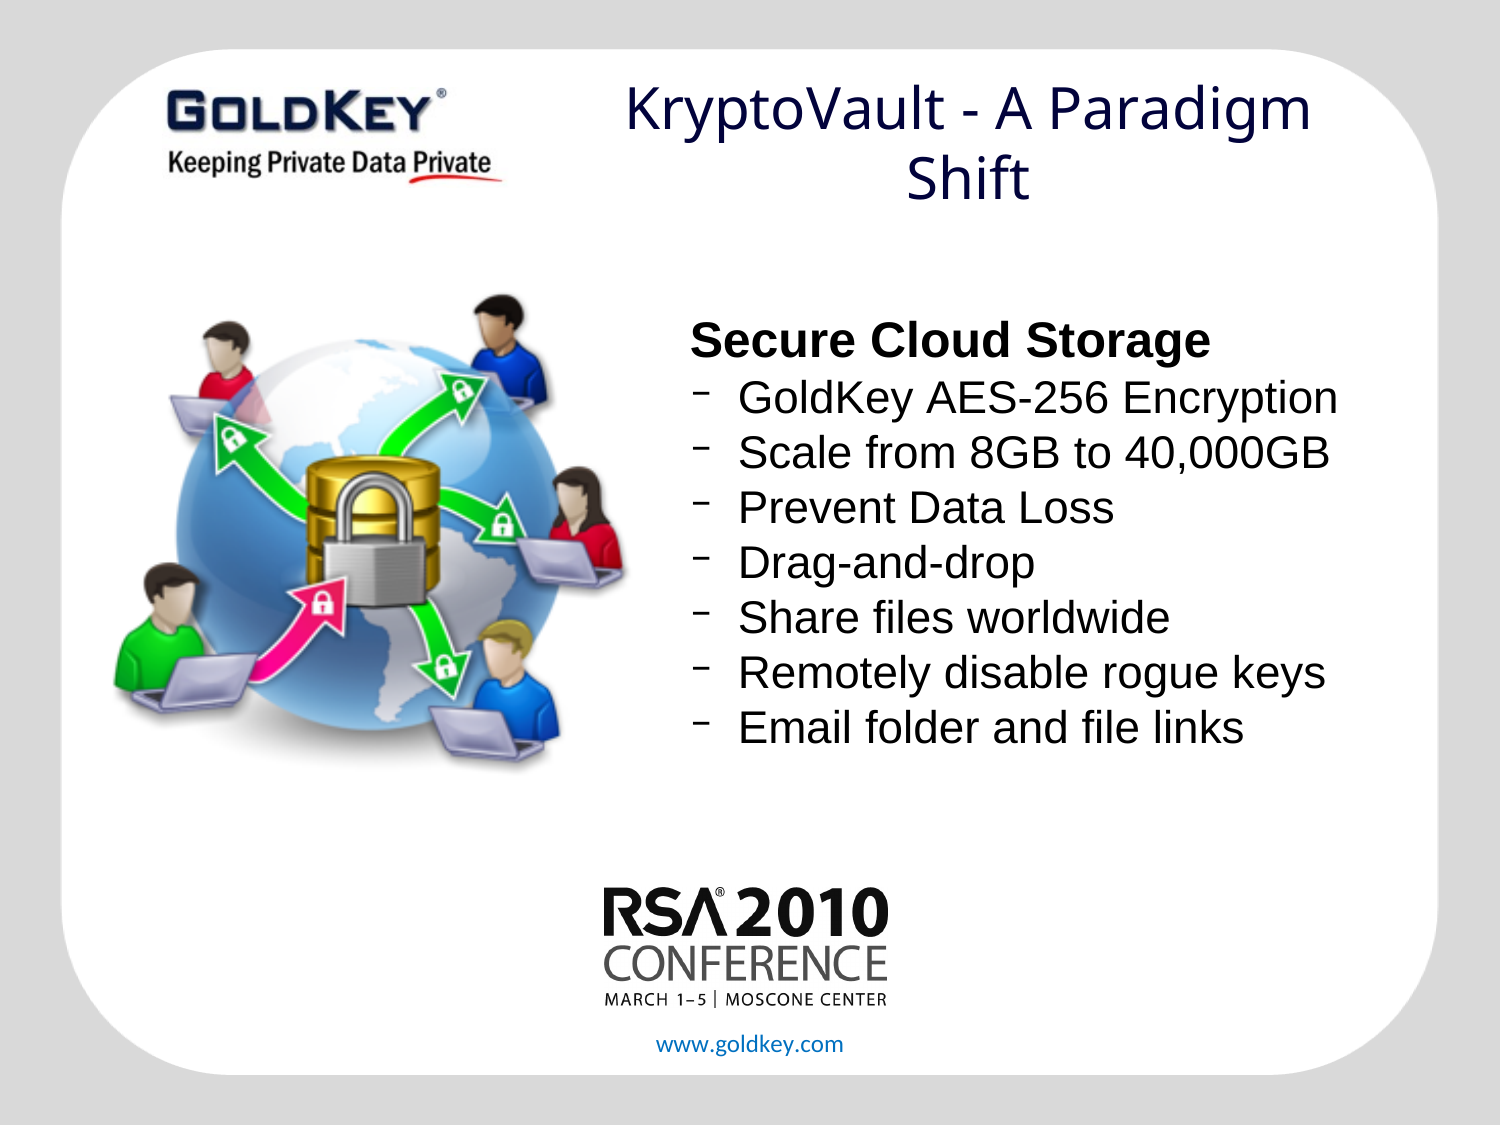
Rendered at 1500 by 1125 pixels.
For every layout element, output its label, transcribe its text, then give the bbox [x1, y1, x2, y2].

picture [57, 45, 1442, 1079]
title KryptoVault - A Paradigm Shift [587, 63, 1351, 219]
text_box Secure Cloud Storage GoldKey AES-256 Encryption Scale from 8GB to 40,000GB Prevent Data Loss Drag-and-drop Share files worldwide Remotely disable rogue keys Email folder and file links [674, 299, 1388, 761]
